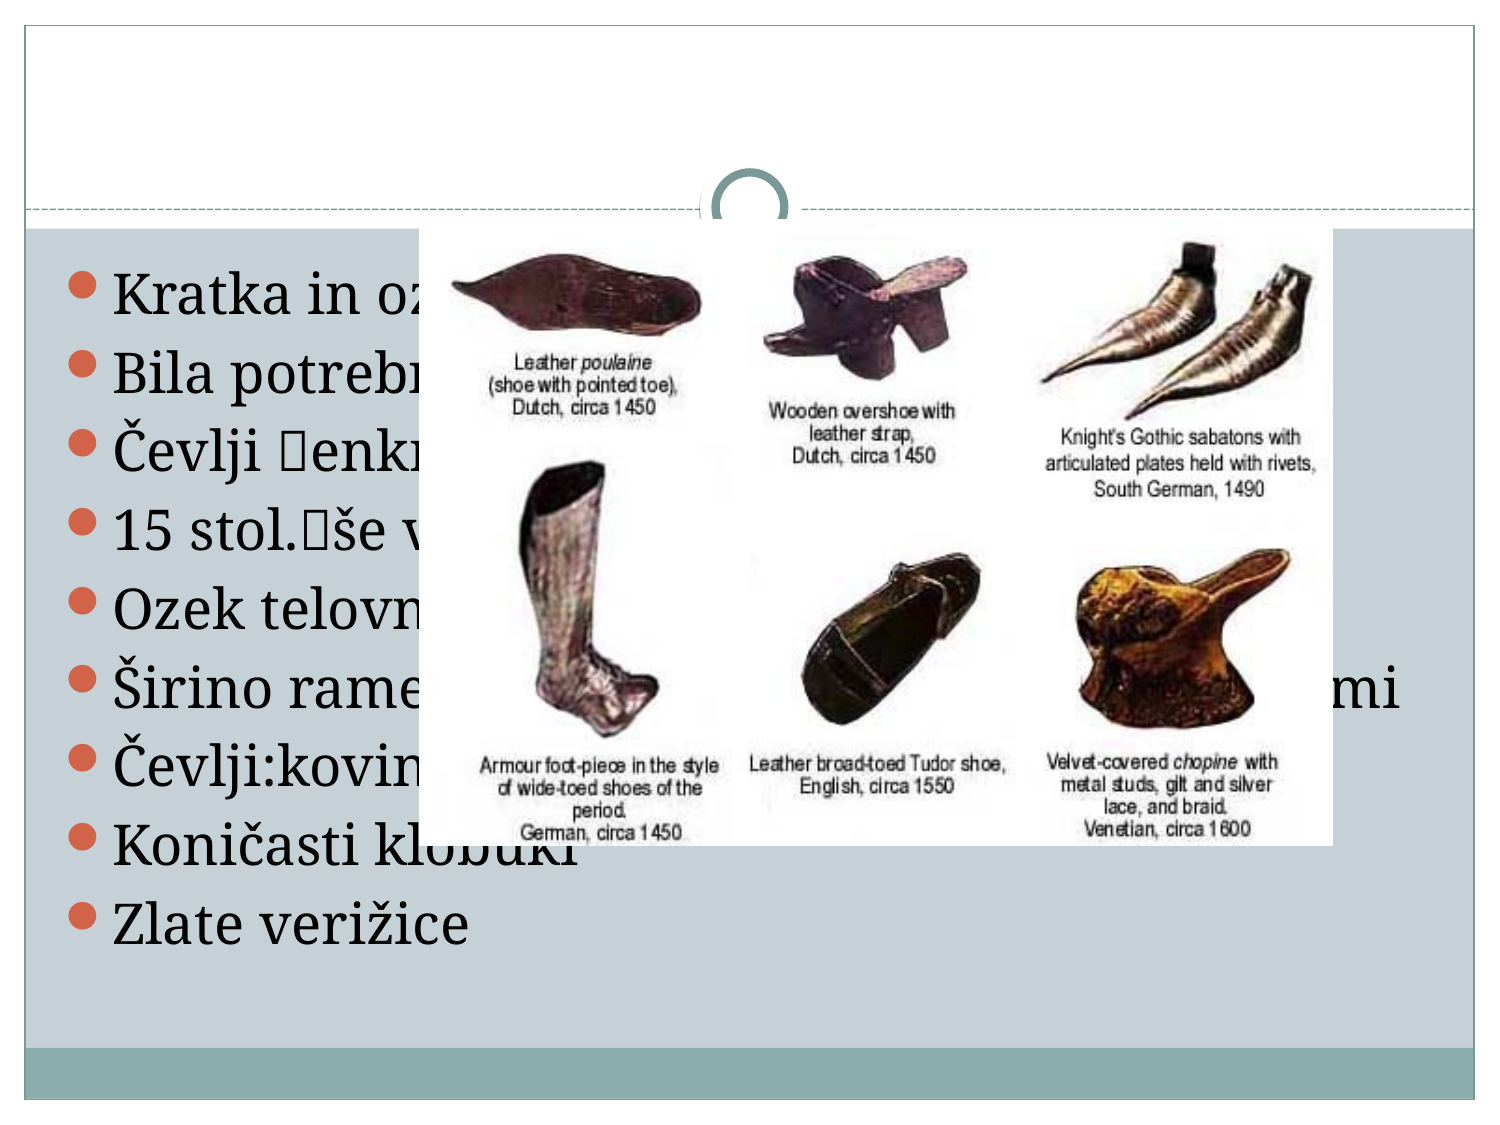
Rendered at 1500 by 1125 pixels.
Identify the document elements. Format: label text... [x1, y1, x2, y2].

picture [419, 219, 1333, 847]
list Kratka in ozka oblačila Bila potrebna 2 pomočnika Čevlji enkrat večji od stopala 15 stol.še vedno kratka obleka Ozek telovnik, tesne hlače Širino ramenpoudarili z umetnimi blazinicami Čevlji:kovinske konice Koničasti klobuki Zlate verižice [49, 250, 1445, 1001]
